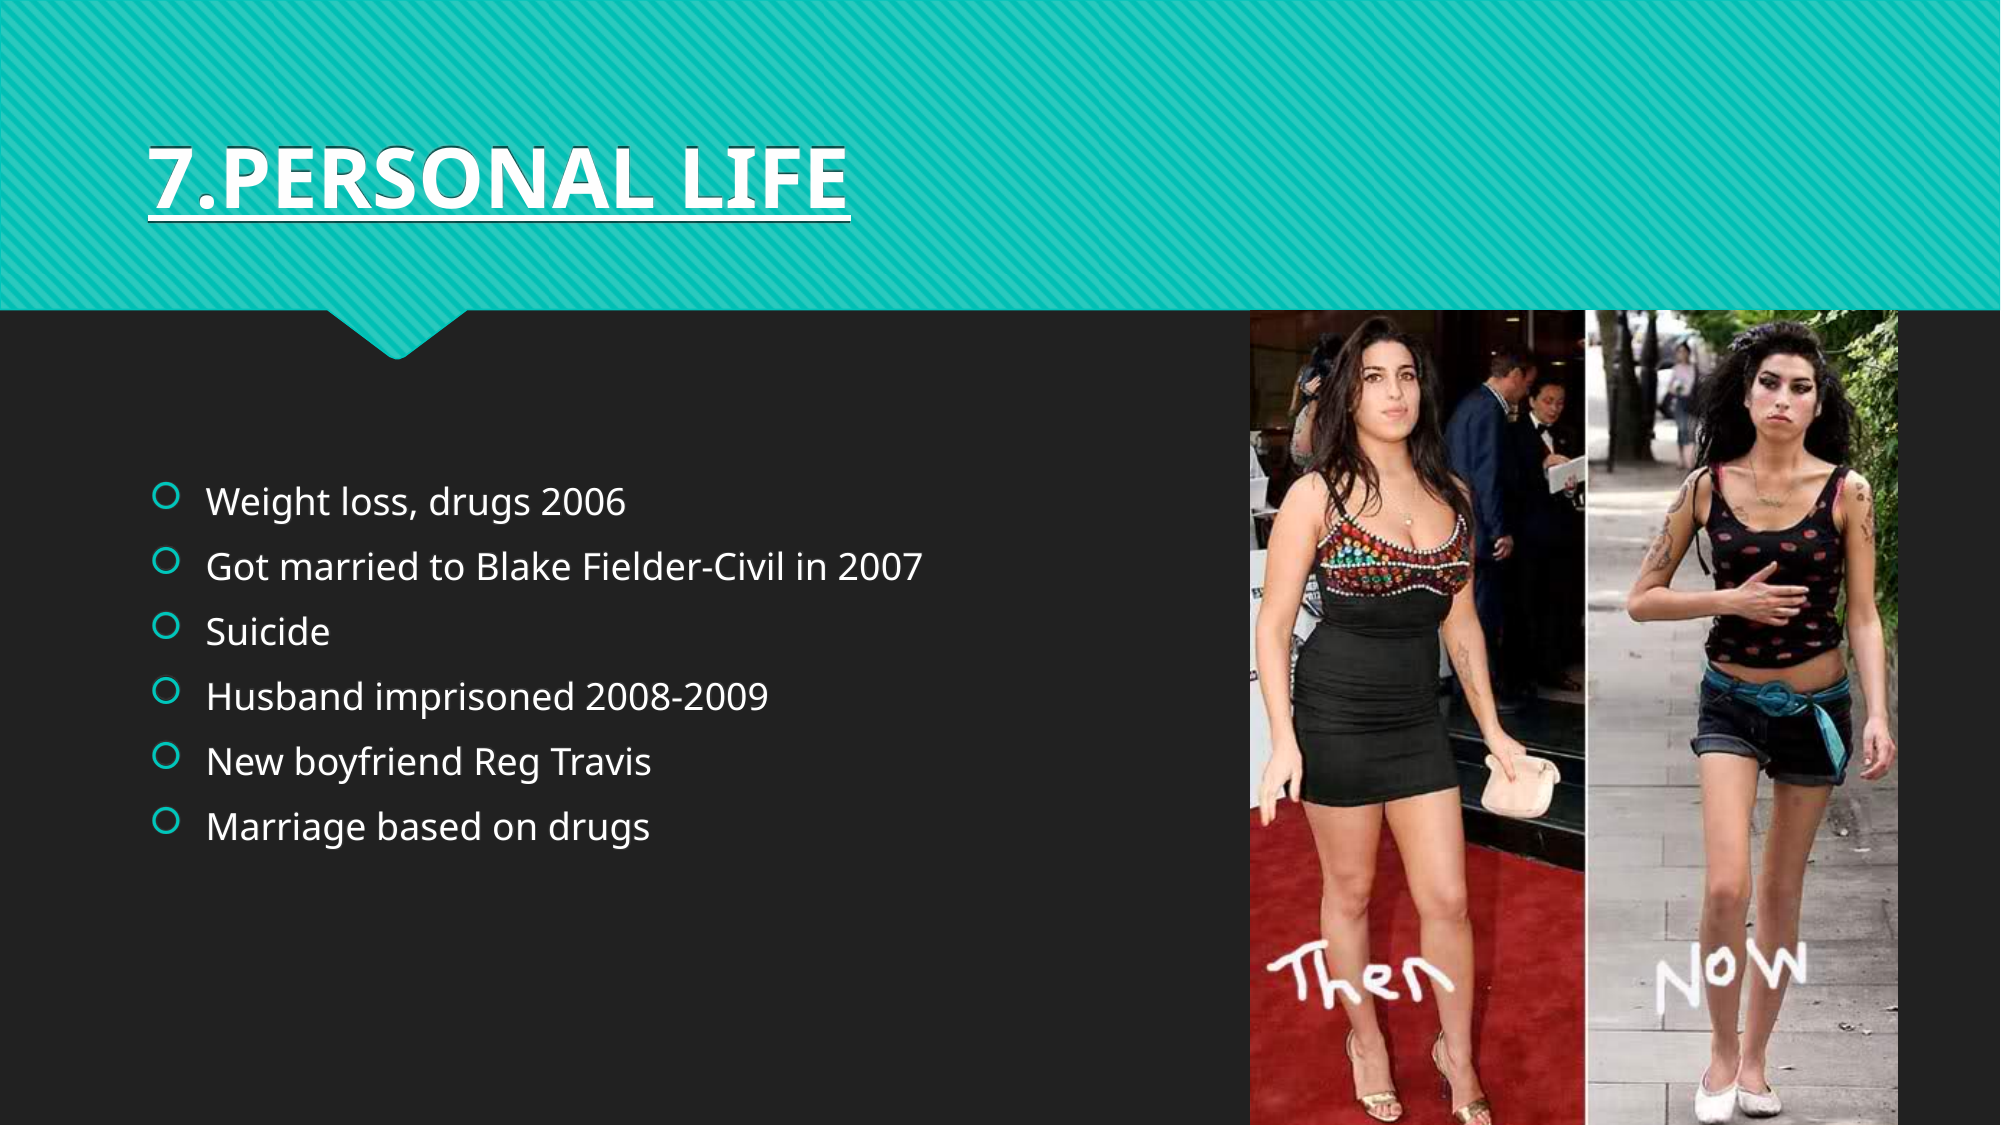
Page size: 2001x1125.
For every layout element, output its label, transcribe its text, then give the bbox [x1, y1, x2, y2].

list Weight loss, drugs 2006 Got married to Blake Fielder-Civil in 2007 Suicide Husband imprisoned 2008-2009 New boyfriend Reg Travis Marriage based on drugs [134, 364, 985, 962]
picture [1250, 310, 1898, 1125]
title 7.PERSONAL LIFE [132, 73, 1868, 233]
picture [1, 1, 1999, 357]
